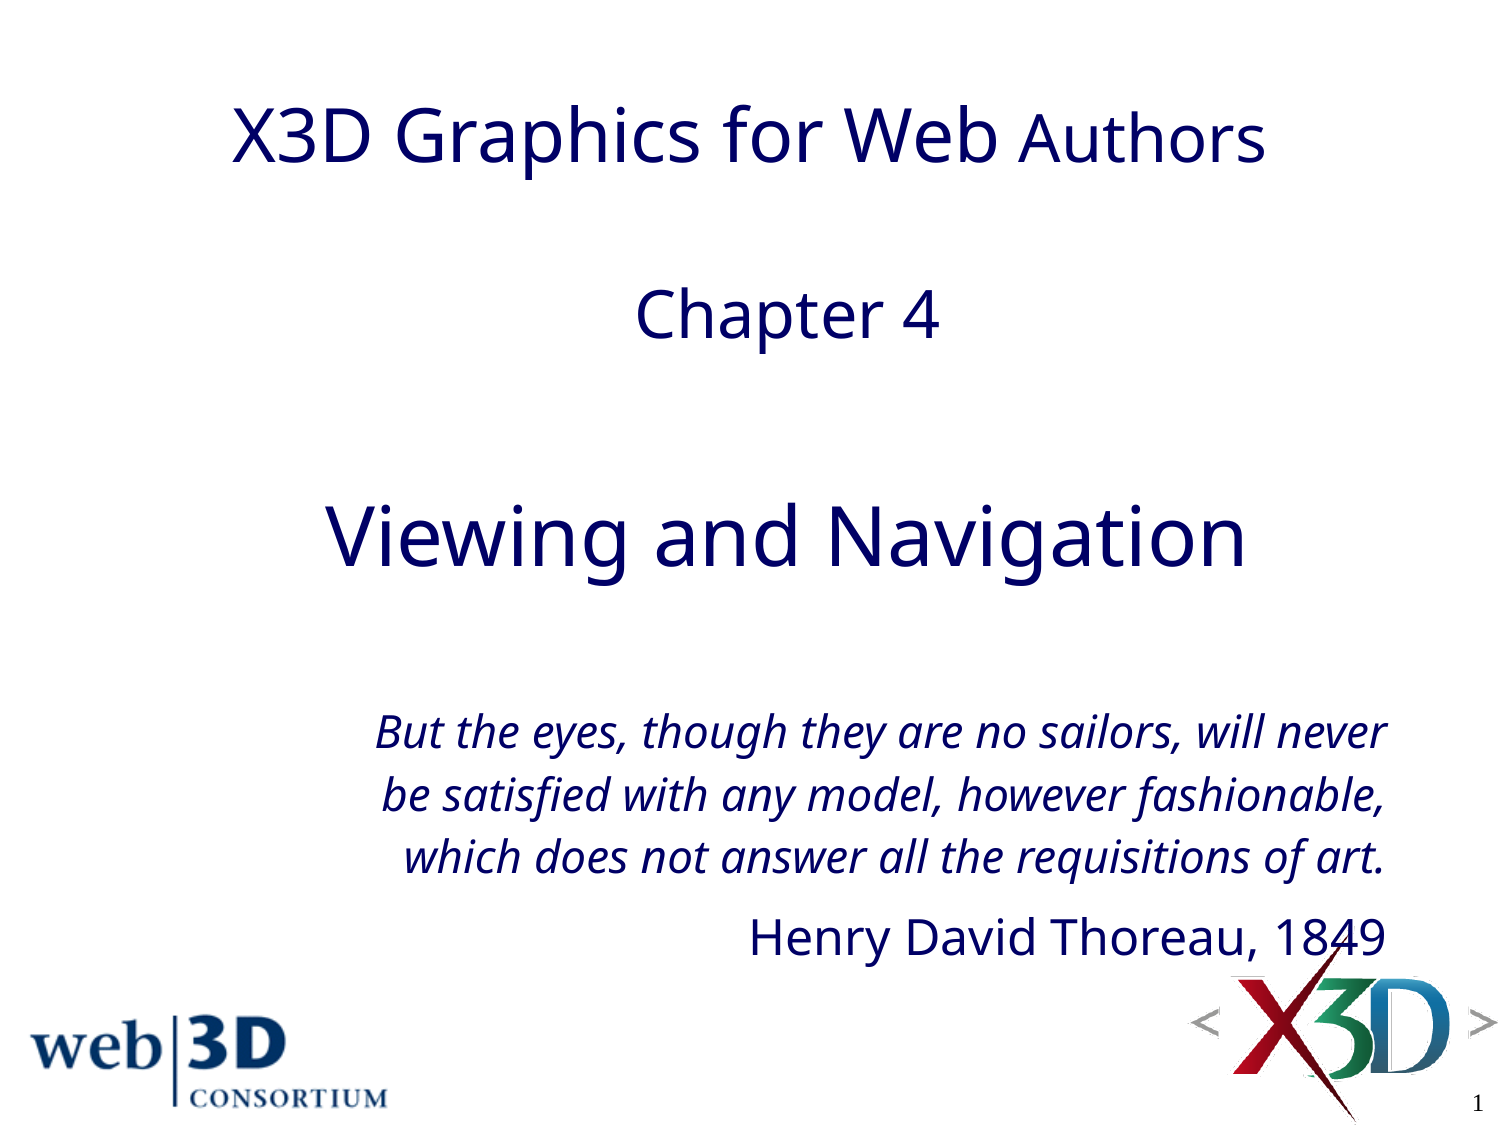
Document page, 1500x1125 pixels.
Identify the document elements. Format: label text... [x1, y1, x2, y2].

subtitle Chapter 4 Viewing and Navigation But the eyes, though they are no sailors, will never be satisfied with any model, however fashionable, which does not answer all the requisitions of art. Henry David Thoreau, 1849 [112, 237, 1388, 1001]
title X3D Graphics for Web Authors [112, 29, 1388, 233]
picture [12, 998, 413, 1118]
picture [1187, 926, 1500, 1125]
